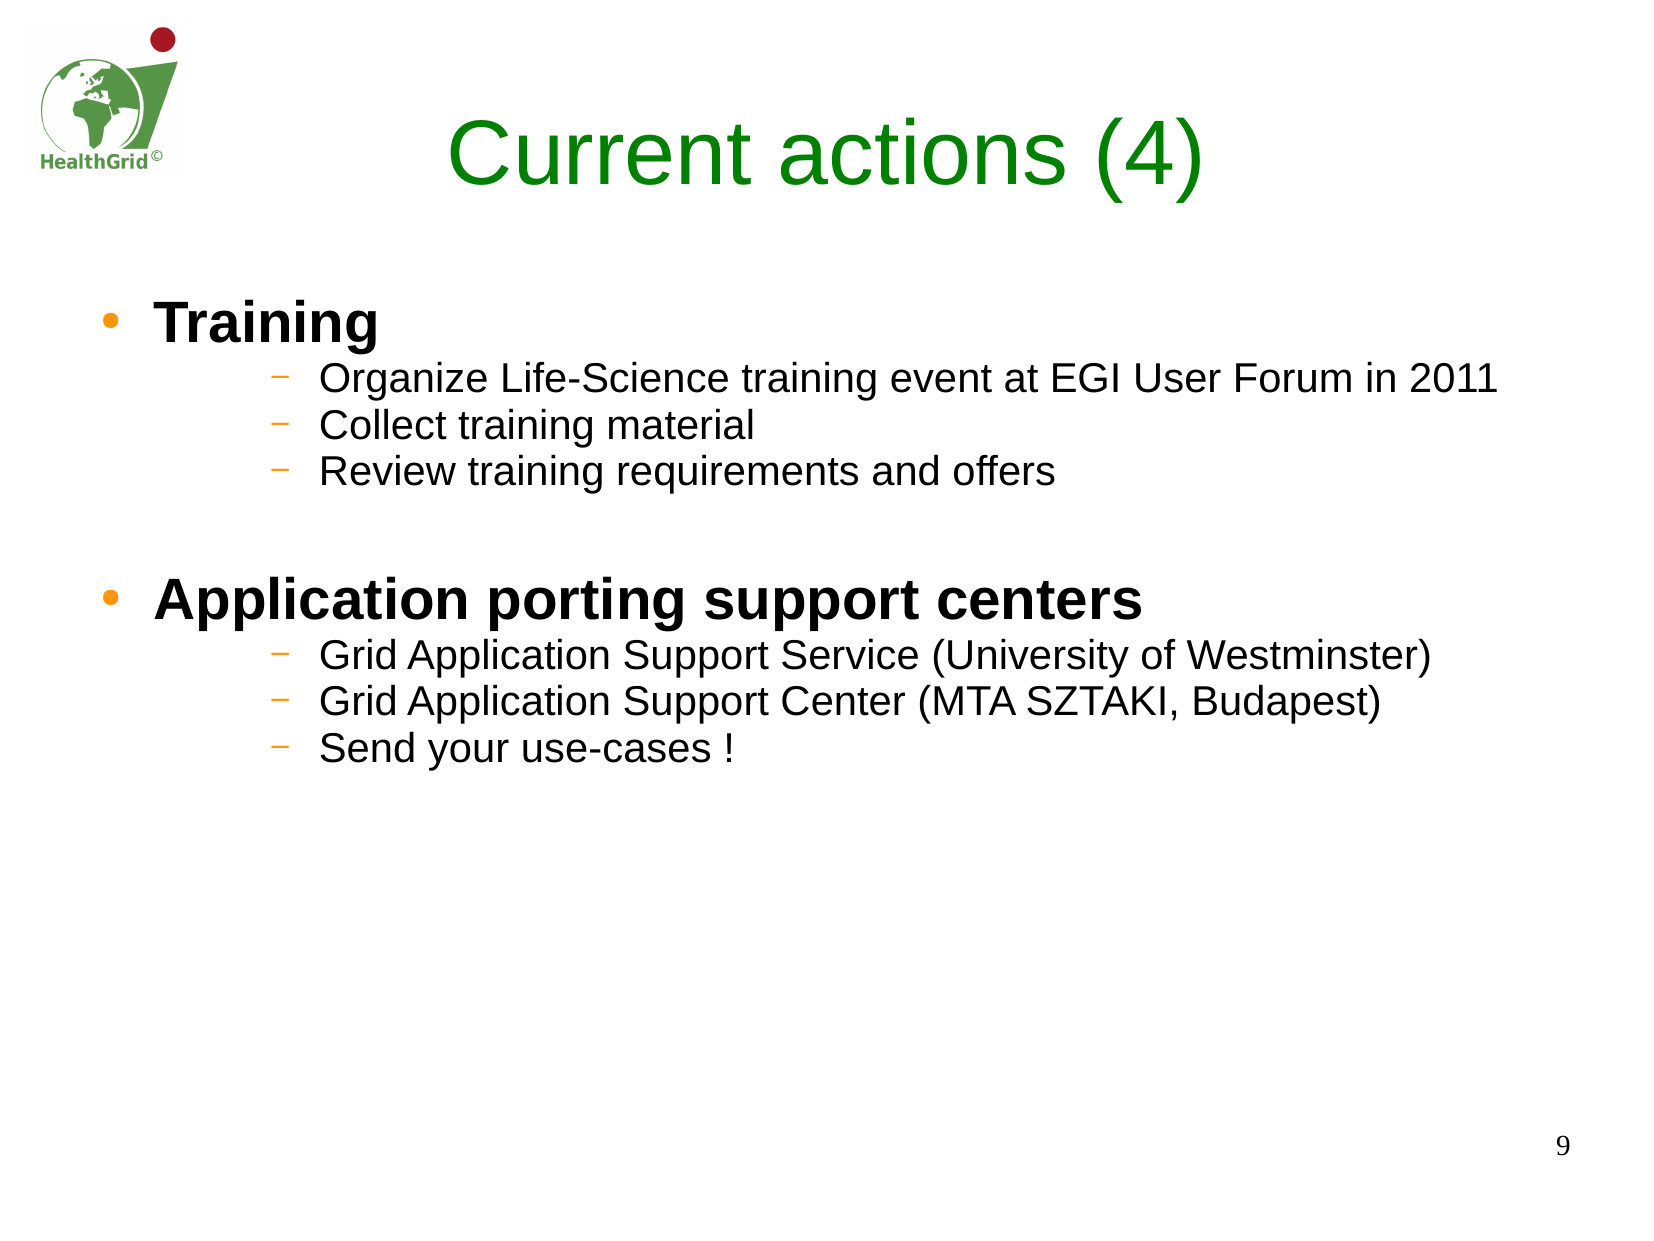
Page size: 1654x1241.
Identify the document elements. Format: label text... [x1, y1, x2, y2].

title Current actions (4) [82, 56, 1571, 250]
list Training Organize Life-Science training event at EGI User Forum in 2011 Collect training material Review training requirements and offers Application porting support centers Grid Application Support Service (University of Westminster) Grid Application Support Center (MTA SZTAKI, Budapest) Send your use-cases ! [82, 290, 1571, 1094]
picture [25, 19, 186, 176]
